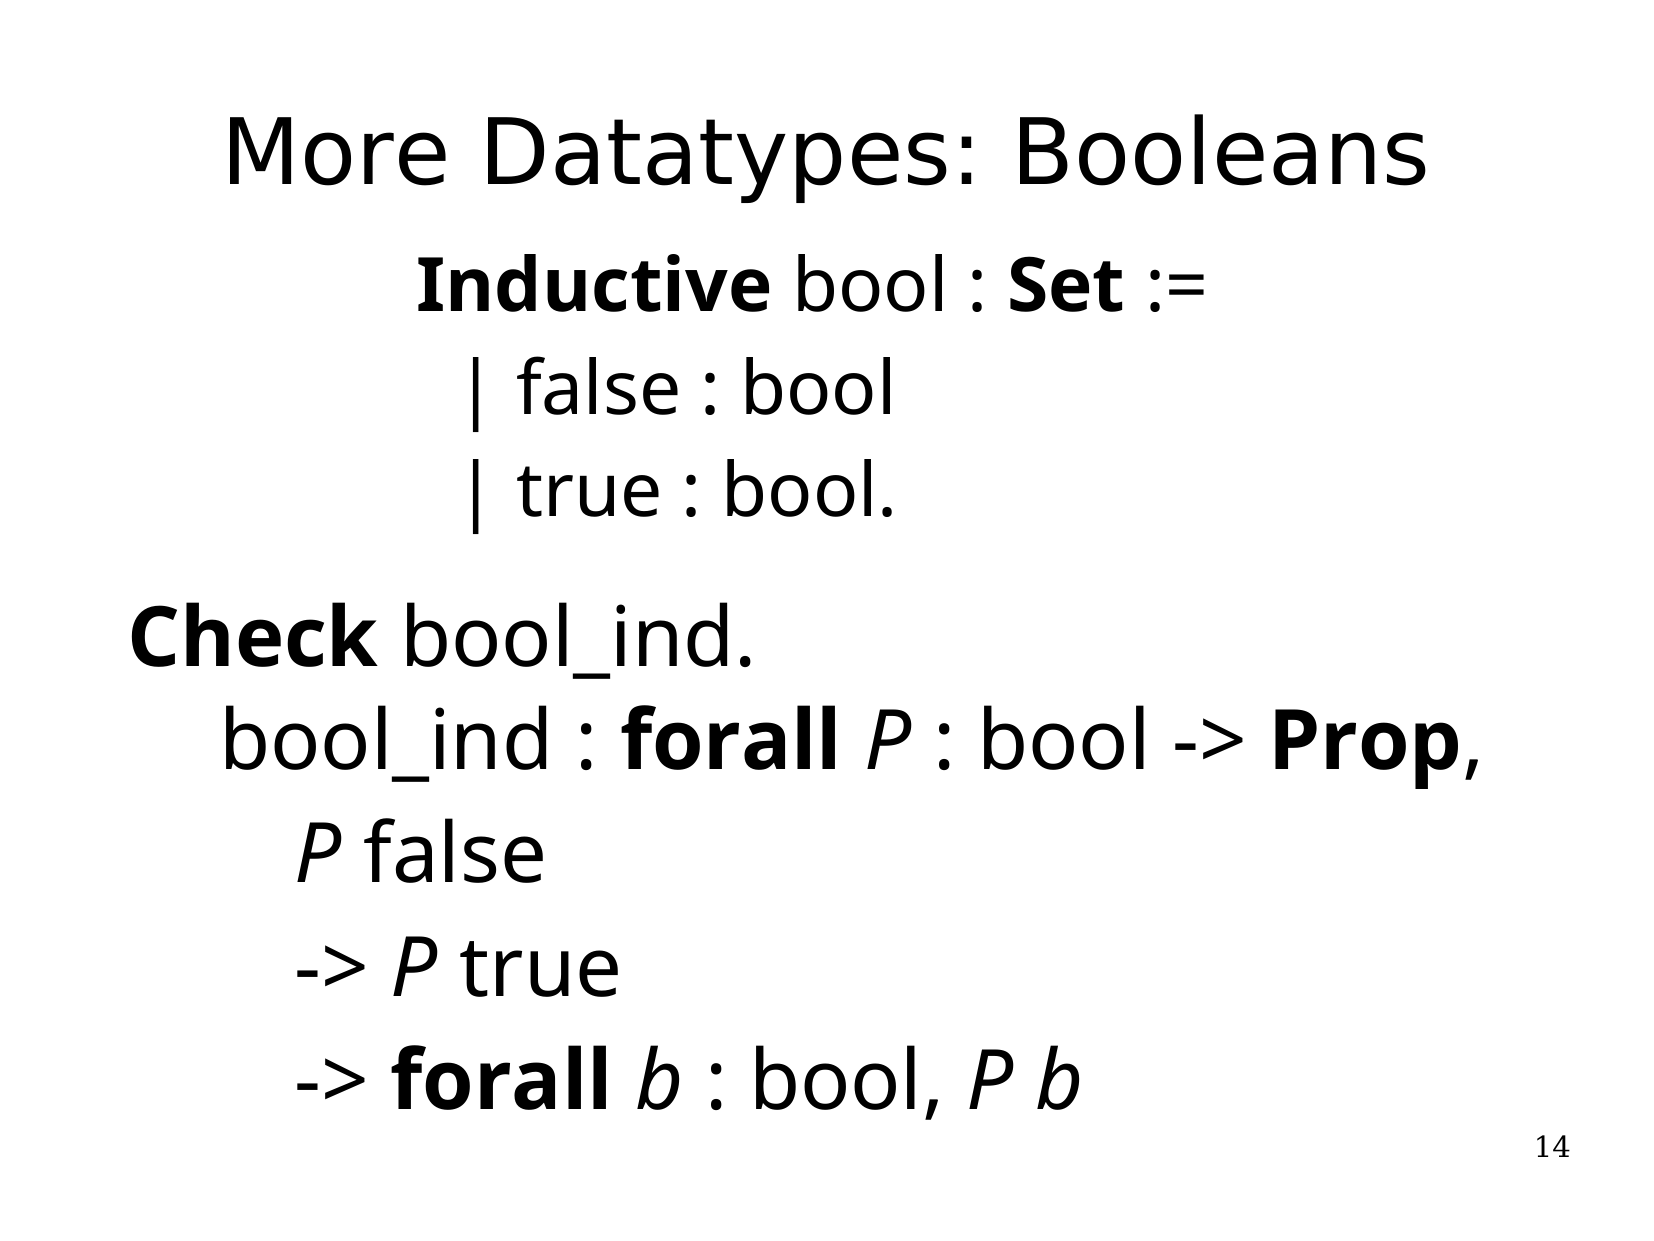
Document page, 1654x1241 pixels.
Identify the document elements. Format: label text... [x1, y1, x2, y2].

text_box bool_ind : forall P : bool -> Prop, P false -> P true -> forall b : bool, P b [204, 672, 1555, 1139]
title More Datatypes: Booleans [82, 49, 1571, 257]
text_box Check bool_ind. [112, 570, 1538, 701]
text_box Inductive bool : Set := | false : bool | true : bool. [401, 224, 1253, 538]
